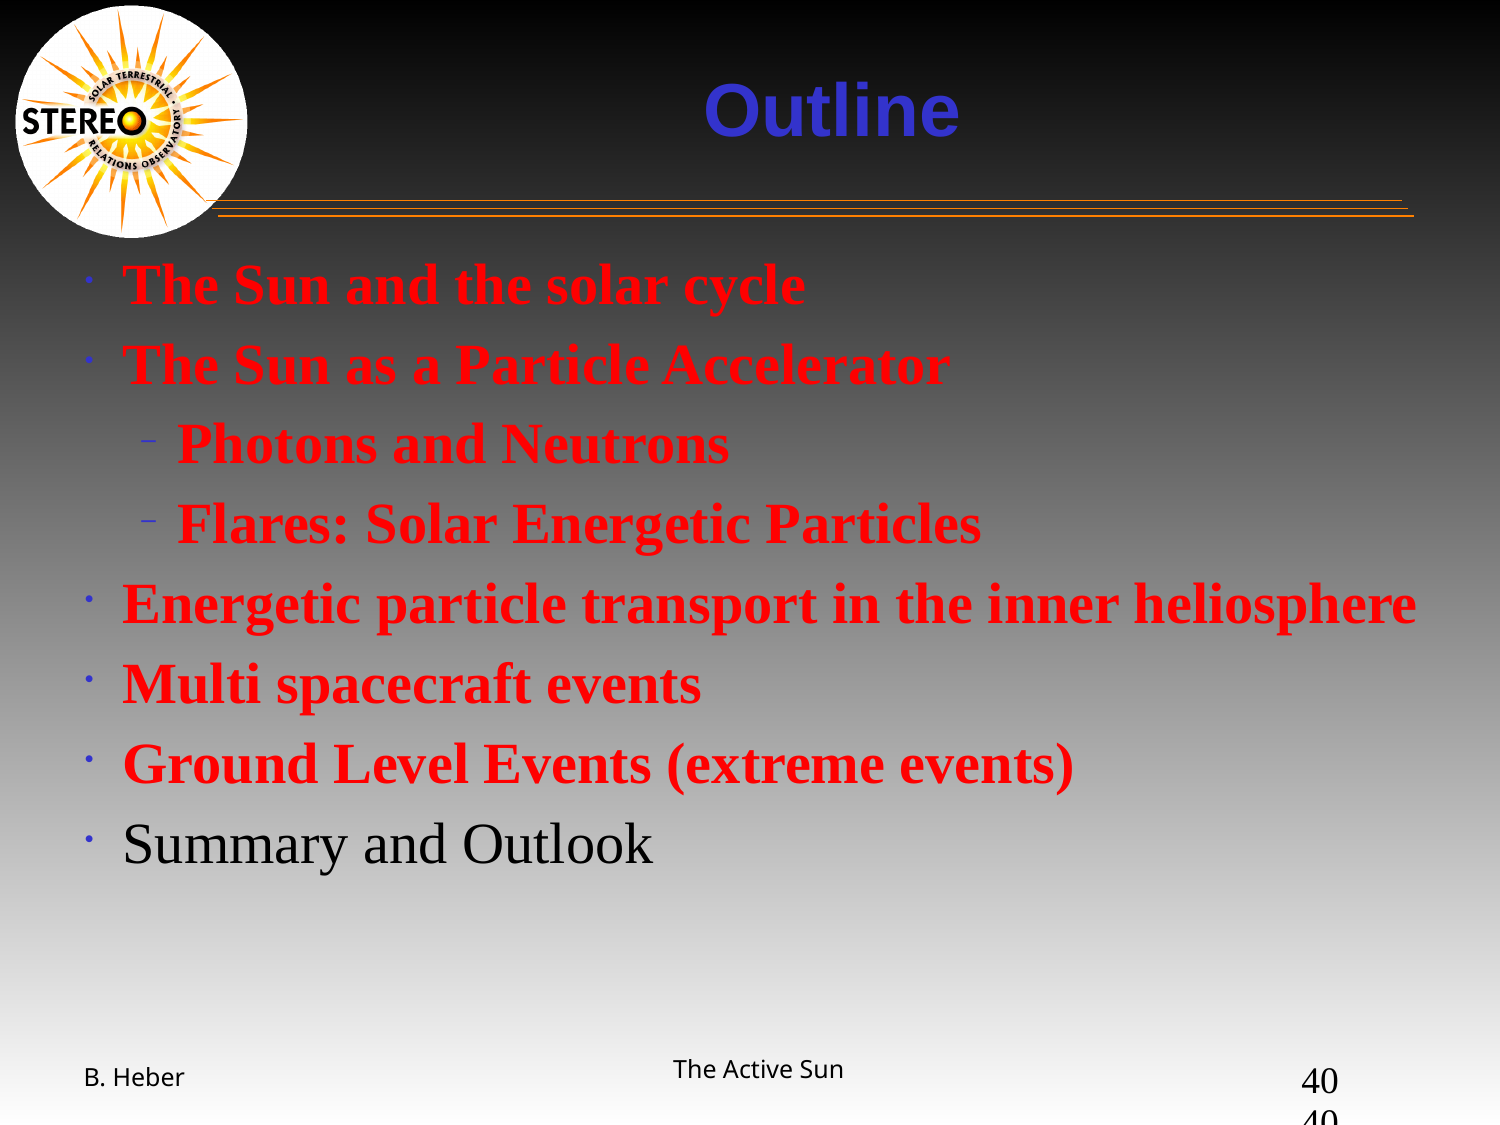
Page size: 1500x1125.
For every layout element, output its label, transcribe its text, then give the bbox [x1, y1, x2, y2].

list The Sun and the solar cycle The Sun as a Particle Accelerator Photons and Neutrons Flares: Solar Energetic Particles Energetic particle transport in the inner heliosphere Multi spacecraft events Ground Level Events (extreme events) Summary and Outlook [70, 253, 1500, 1040]
slide_number 3838 [1286, 1052, 1370, 1098]
title Outline [258, 62, 1406, 168]
picture [10, 2, 248, 239]
